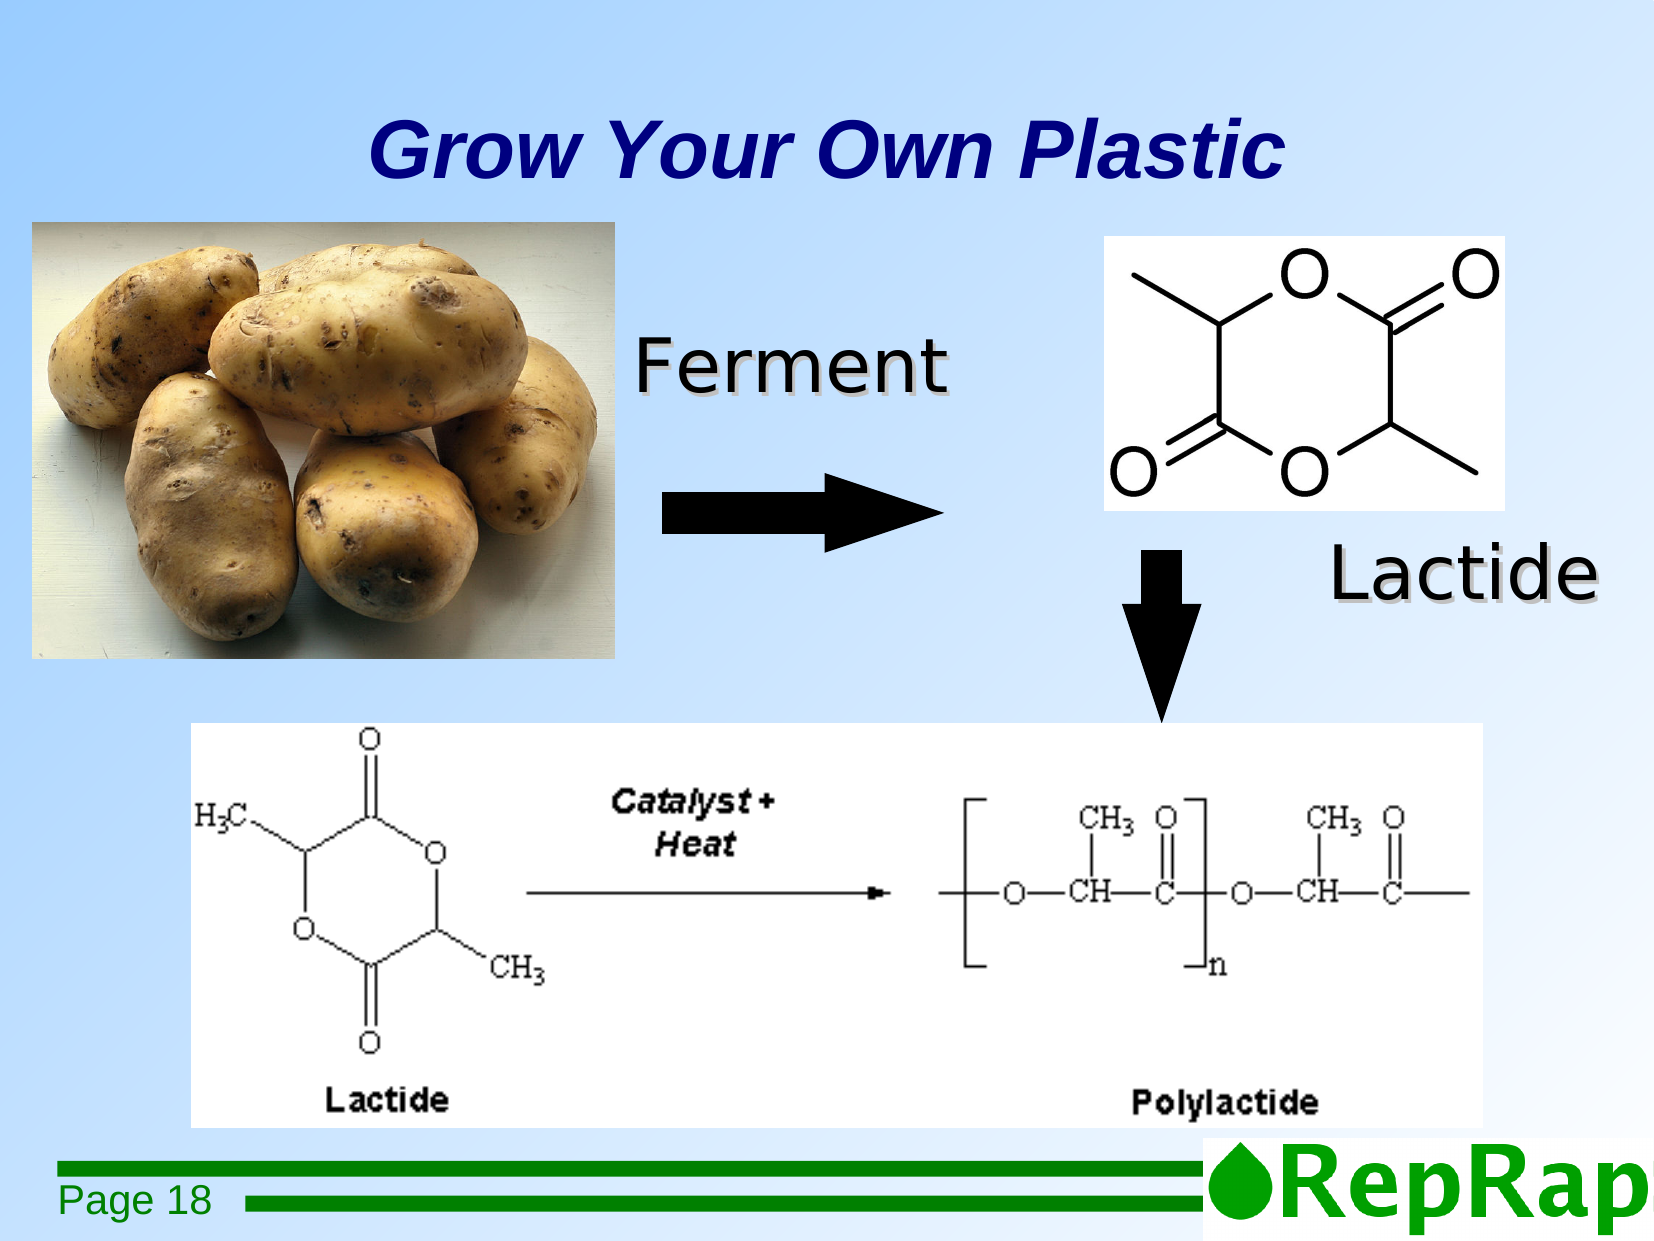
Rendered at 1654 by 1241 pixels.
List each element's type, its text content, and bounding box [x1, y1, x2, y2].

title Grow Your Own Plastic [121, 46, 1534, 254]
text_box Lactide [1327, 530, 1654, 618]
text_box Ferment [632, 323, 1033, 537]
picture [1203, 1138, 1654, 1241]
picture [1104, 236, 1505, 511]
picture [191, 723, 1483, 1128]
picture [32, 222, 615, 659]
